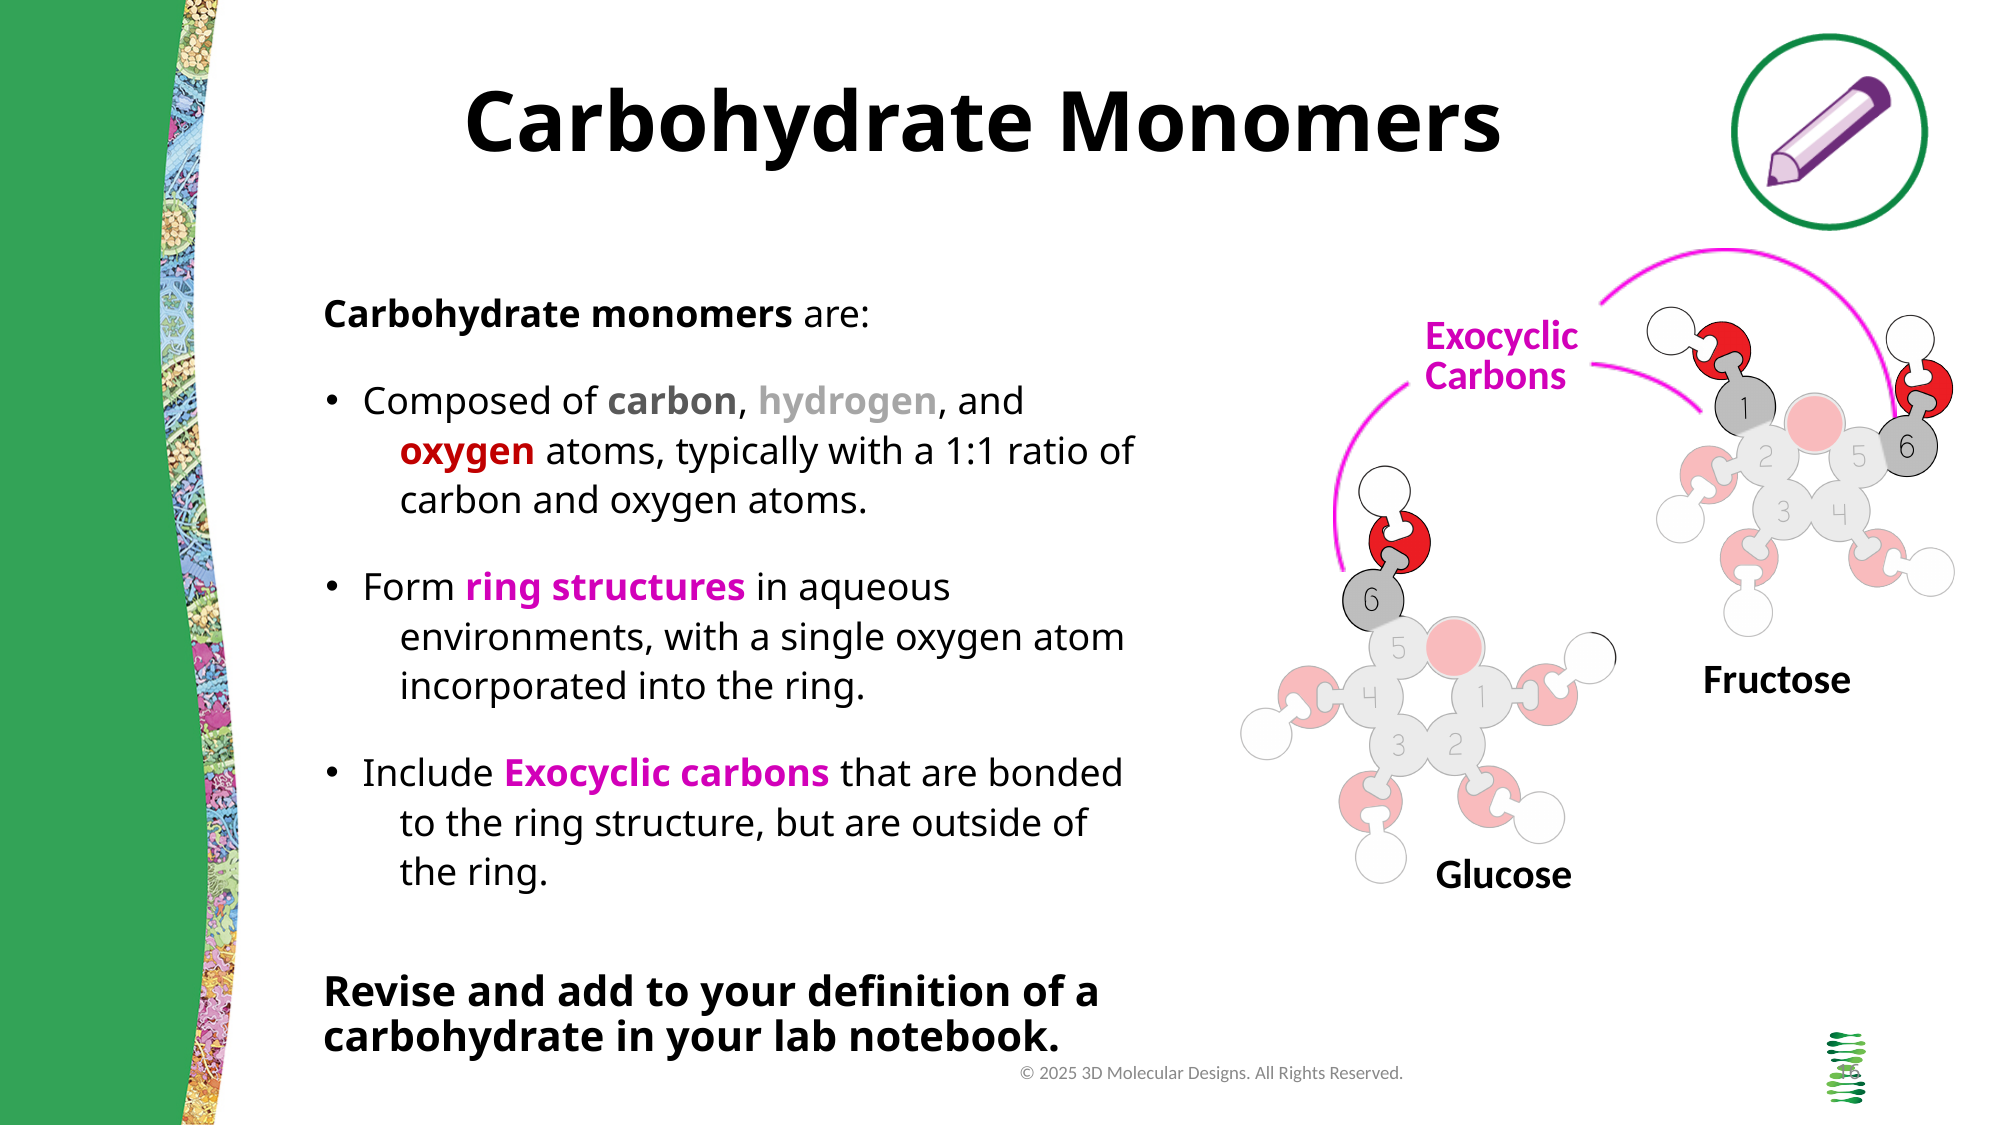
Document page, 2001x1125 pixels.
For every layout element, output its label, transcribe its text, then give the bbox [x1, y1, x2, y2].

text_box Carbohydrate monomers are: Composed of carbon, hydrogen, and oxygen atoms, typically with a 1:1 ratio of carbon and oxygen atoms. Form ring structures in aqueous environments, with a single oxygen atom incorporated into the ring. Include Exocyclic carbons that are bonded to the ring structure, but are outside of the ring. Revise and add to your definition of a carbohydrate in your lab notebook. [308, 278, 1162, 966]
picture [1201, 248, 1971, 907]
text_box Fructose [1688, 644, 1868, 711]
text_box Glucose [1420, 839, 1611, 905]
text_box Exocyclic Carbons [1410, 310, 1596, 408]
text_box Carbohydrate Monomers [235, 72, 1732, 198]
slide_number 16 [1821, 1042, 1929, 1103]
